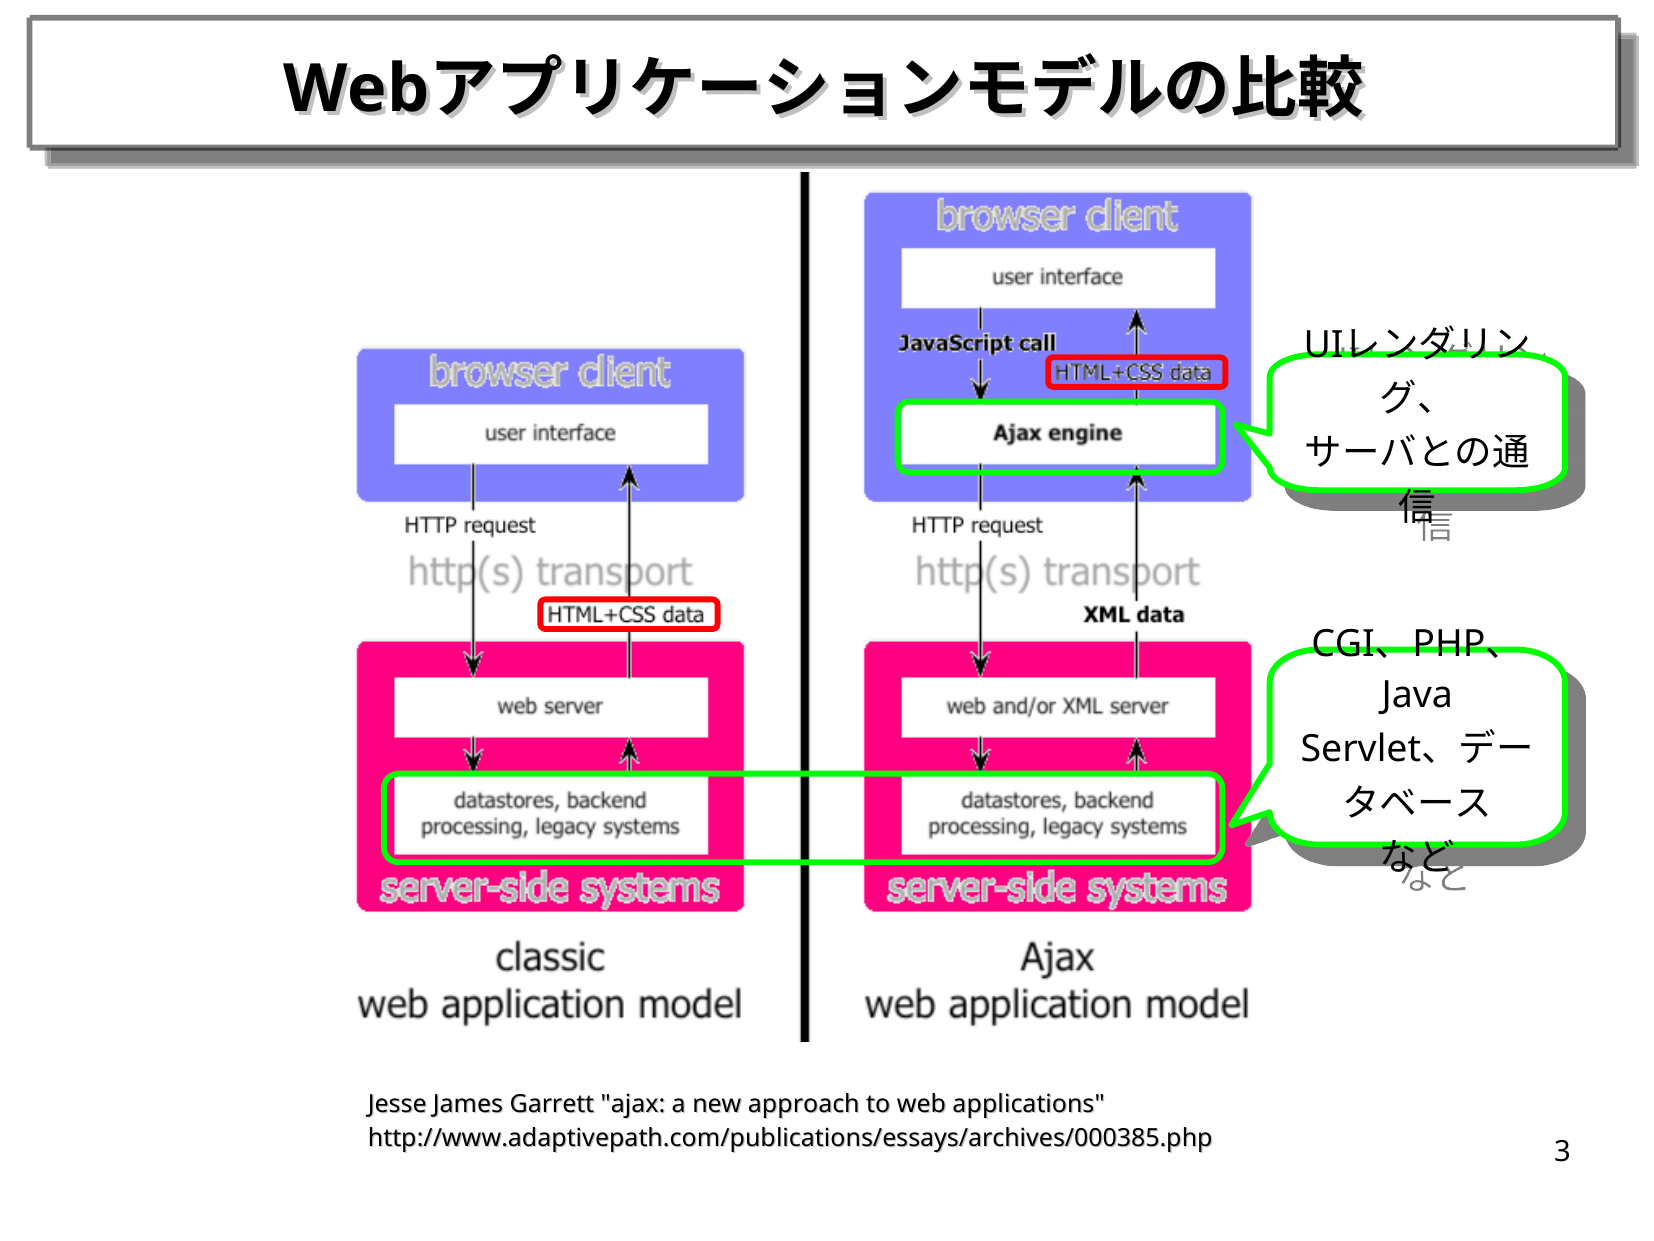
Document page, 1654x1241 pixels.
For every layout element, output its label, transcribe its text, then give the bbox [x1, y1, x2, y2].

text_box CGI、PHP、 Java Servlet、データベース など [1231, 649, 1566, 845]
text_box UIレンダリング、 サーバとの通信 [1235, 354, 1566, 491]
picture [341, 172, 1271, 1042]
text_box Jesse James Garrett "ajax: a new approach to web applications" http://www.adaptivepath.com/publications/essays/archives/000385.php [353, 1078, 1250, 1148]
text_box Webアプリケーションモデルの比較 [29, 17, 1619, 148]
